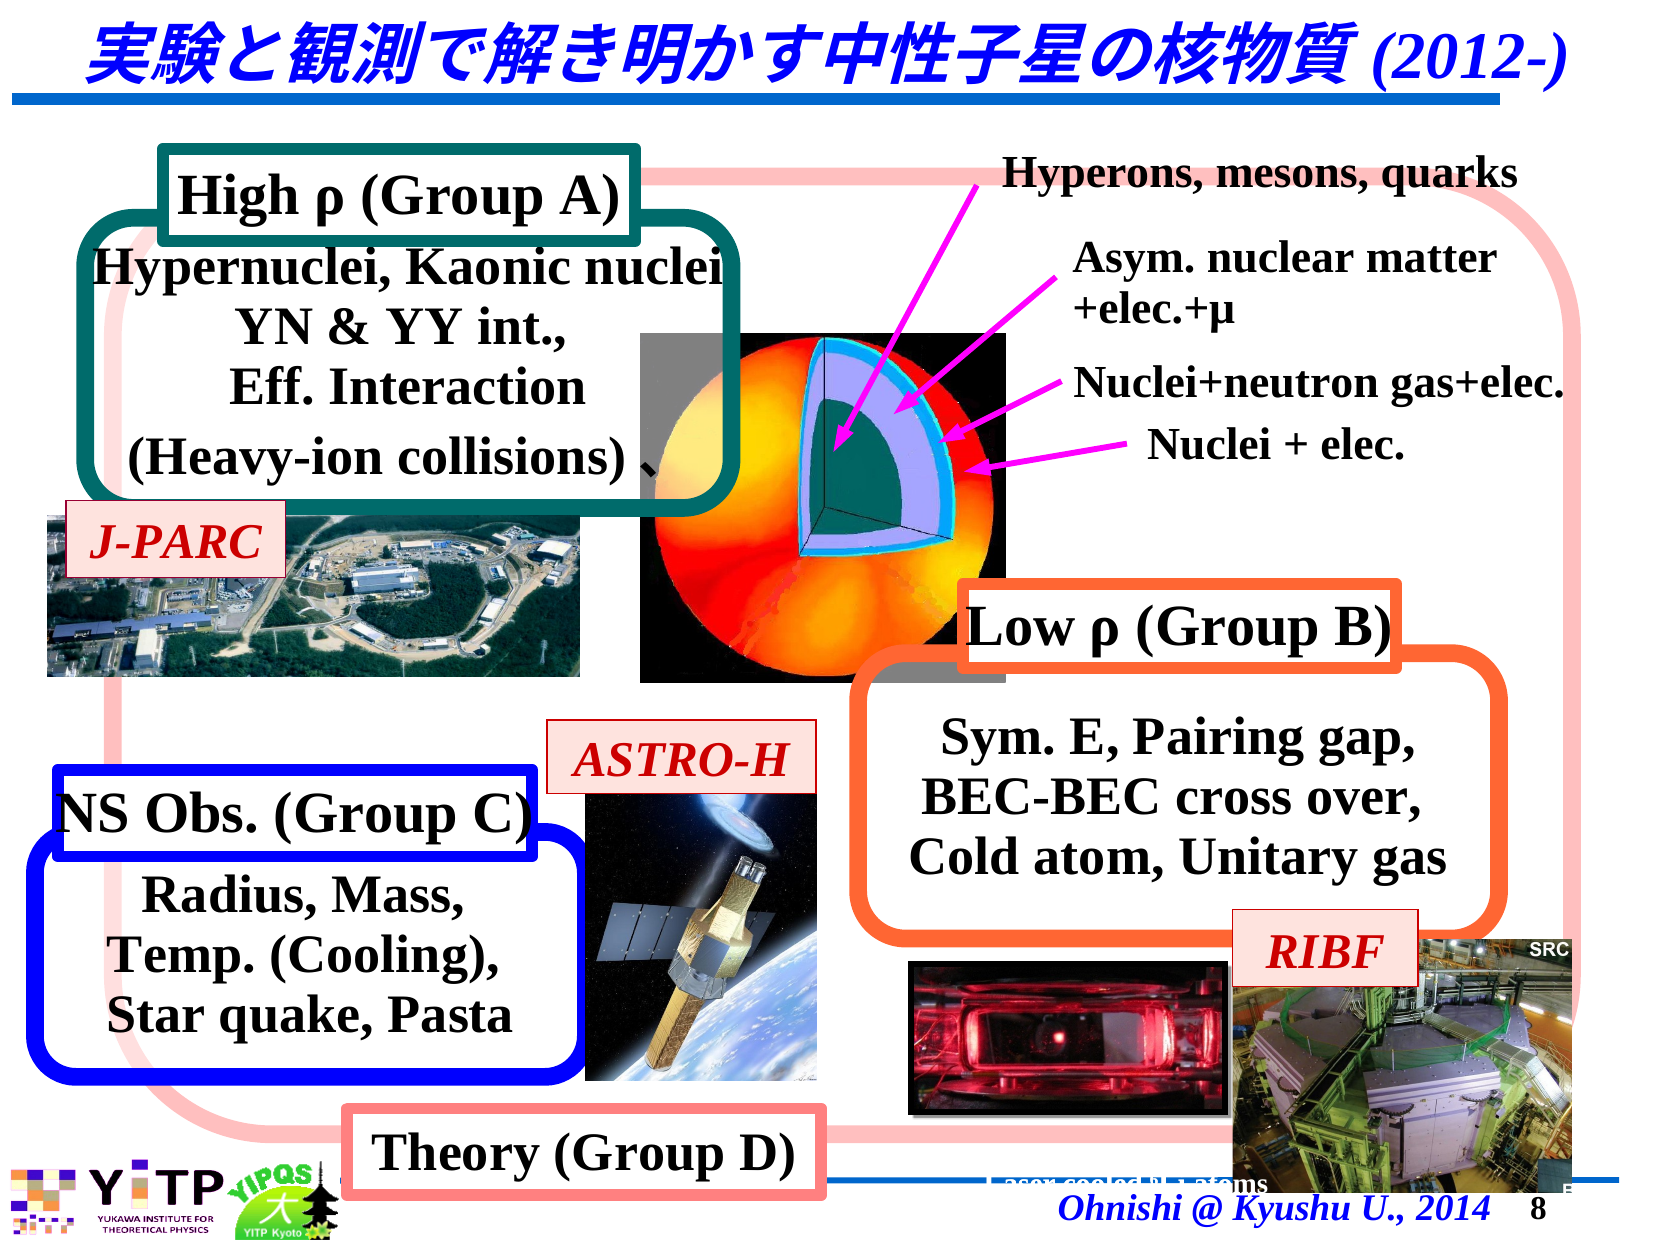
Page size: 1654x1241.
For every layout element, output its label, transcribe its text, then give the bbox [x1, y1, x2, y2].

text_box Laser cooled 6Li atoms [969, 1156, 1284, 1208]
text_box Nuclei + elec. [1147, 418, 1406, 471]
text_box Radius, Mass, Temp. (Cooling), Star quake, Pasta [34, 831, 585, 1077]
text_box Sym. E, Pairing gap, BEC-BEC cross over, Cold atom, Unitary gas [858, 653, 1500, 939]
text_box RIBF [1232, 909, 1418, 987]
text_box Asym. nuclear matter +elec.+μ [1072, 232, 1511, 336]
text_box Low ρ (Group B) [963, 583, 1396, 669]
picture [914, 967, 1222, 1109]
picture [0, 1154, 340, 1241]
text_box J-PARC [65, 500, 286, 578]
picture [640, 333, 1006, 683]
text_box Hypernuclei, Kaonic nuclei YN & YY int., Eff. Interaction (Heavy-ion collisions)、 [85, 217, 732, 508]
picture [1232, 939, 1572, 1193]
text_box Theory (Group D) [347, 1108, 822, 1196]
picture [917, 399, 922, 409]
picture [921, 333, 1006, 437]
picture [887, 333, 983, 390]
text_box Nuclei+neutron gas+elec. [1073, 357, 1576, 410]
text_box ASTRO-H [547, 720, 817, 794]
picture [47, 515, 580, 677]
picture [585, 794, 817, 1081]
title 実験と観測で解き明かす中性子星の核物質(2012-) [0, 0, 1654, 99]
text_box Hyperons, mesons, quarks [1001, 146, 1563, 199]
text_box High ρ (Group A) [163, 148, 636, 241]
text_box NS Obs. (Group C) [57, 769, 533, 857]
